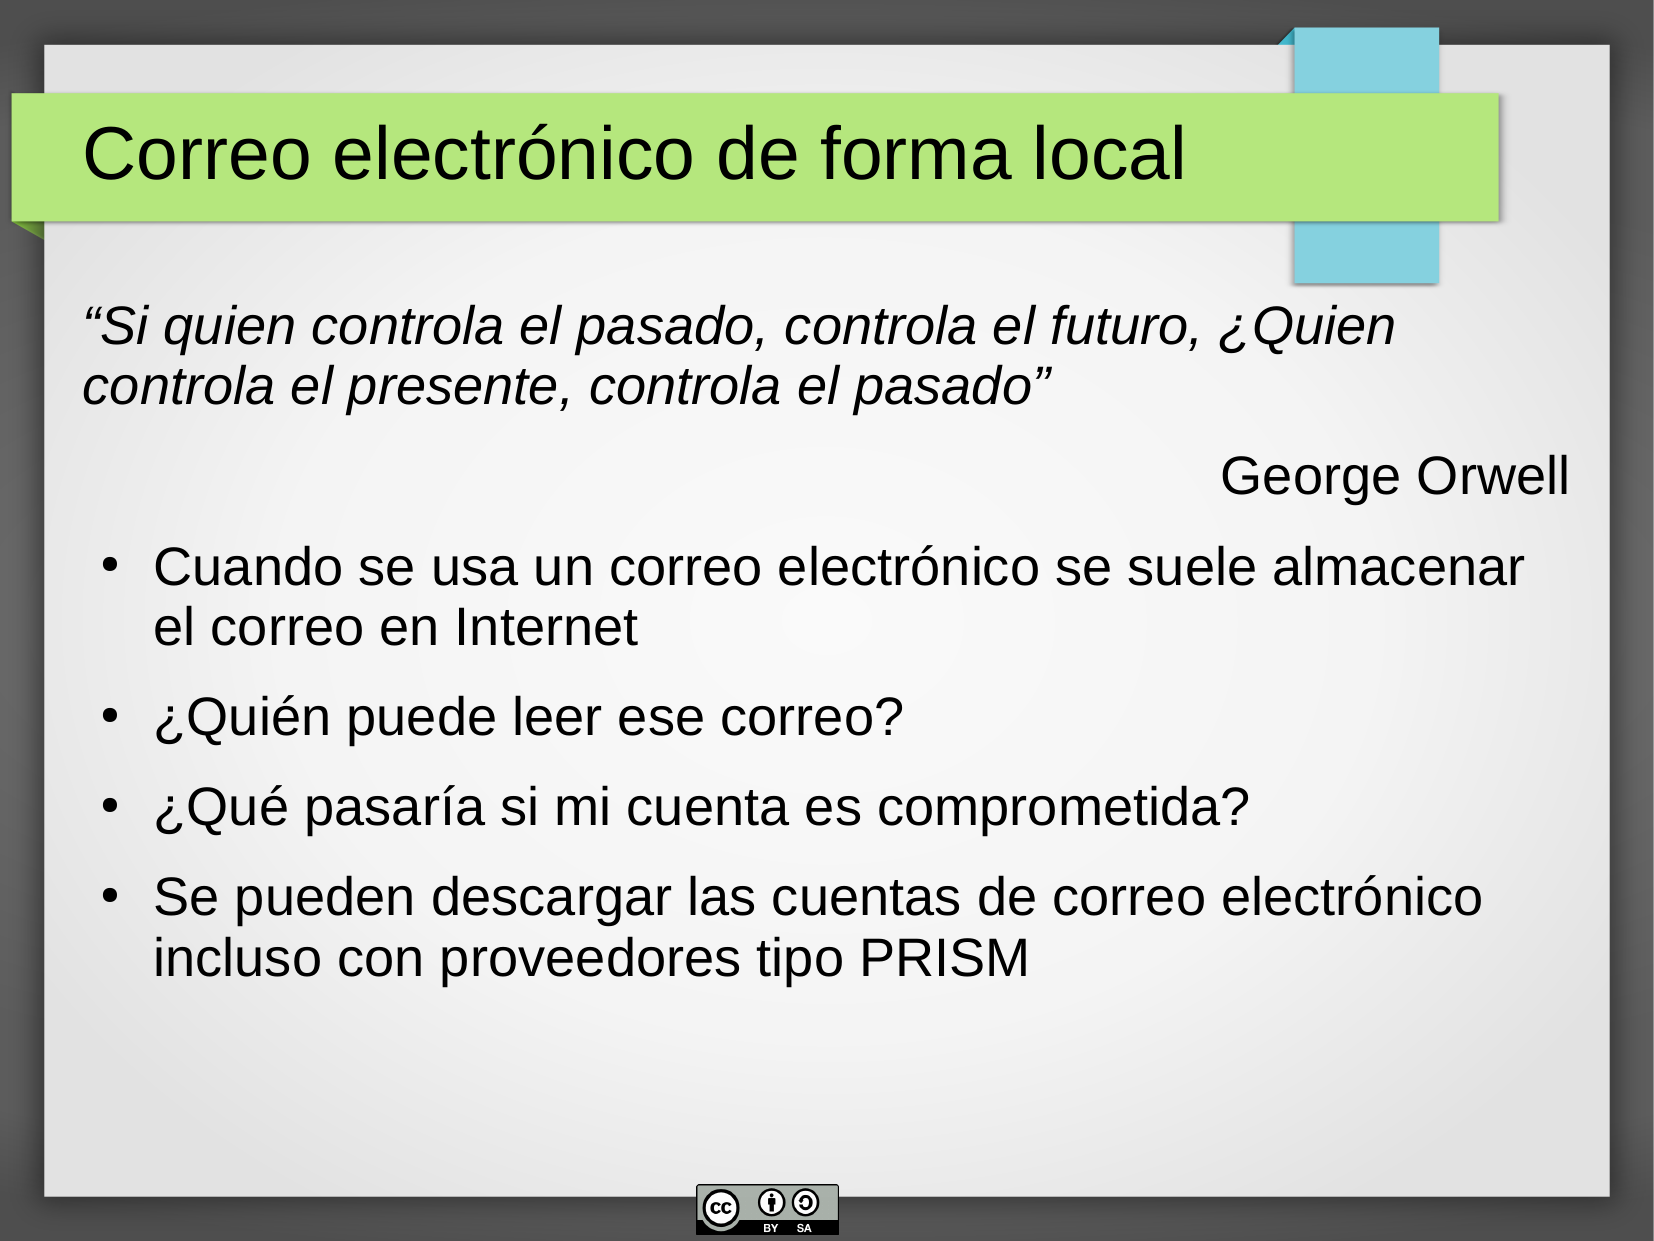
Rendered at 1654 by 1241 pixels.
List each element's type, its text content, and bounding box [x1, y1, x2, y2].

picture [0, 0, 1654, 1241]
title Correo electrónico de forma local [82, 94, 1264, 213]
list “Si quien controla el pasado, controla el futuro, ¿Quien controla el presente, controla el pasado” George Orwell Cuando se usa un correo electrónico se suele almacenar el correo en Internet ¿Quién puede leer ese correo? ¿Qué pasaría si mi cuenta es comprometida? Se pueden descargar las cuentas de correo electrónico incluso con proveedores tipo PRISM [82, 295, 1571, 1015]
